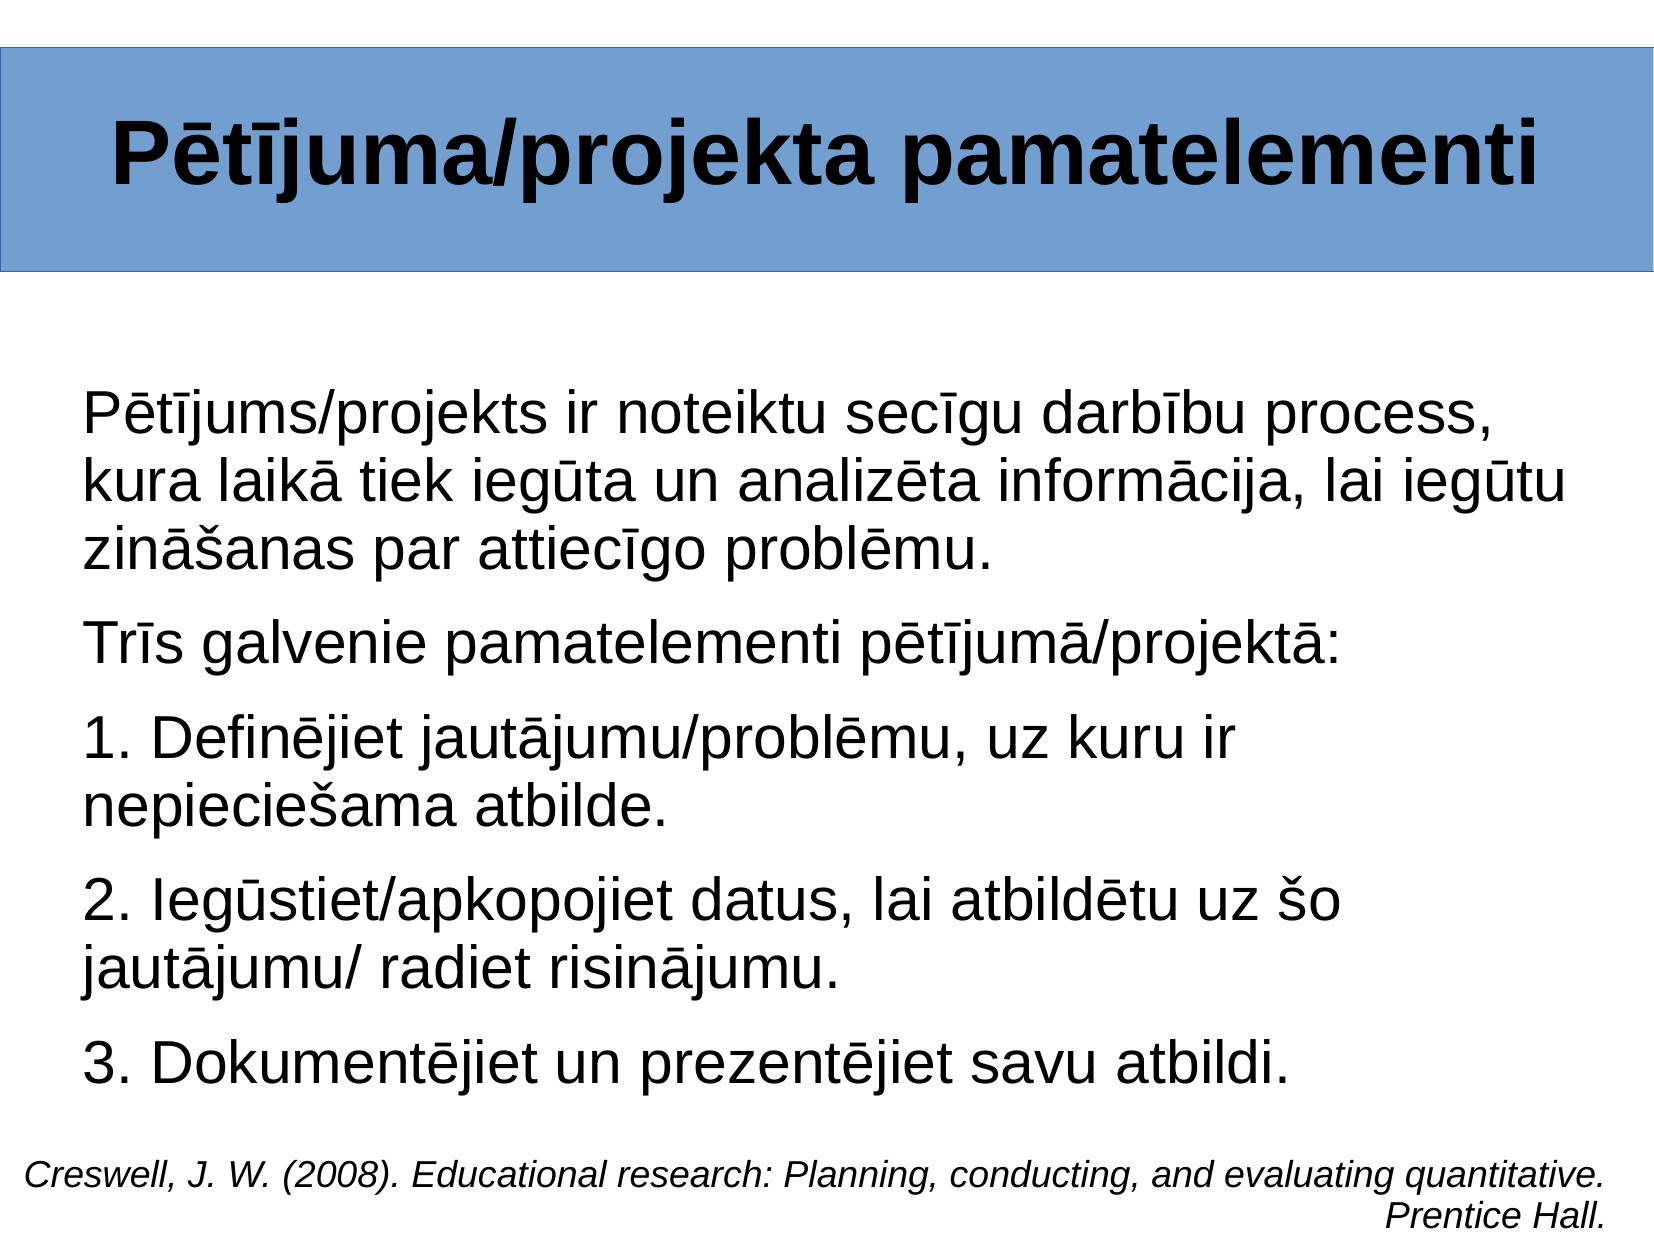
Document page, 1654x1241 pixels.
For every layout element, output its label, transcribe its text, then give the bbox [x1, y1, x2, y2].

list Pētījums/projekts ir noteiktu secīgu darbību process, kura laikā tiek iegūta un analizēta informācija, lai iegūtu zināšanas par attiecīgo problēmu. Trīs galvenie pamatelementi pētījumā/projektā: 1. Definējiet jautājumu/problēmu, uz kuru ir nepieciešama atbilde. 2. Iegūstiet/apkopojiet datus, lai atbildētu uz šo jautājumu/ radiet risinājumu. 3. Dokumentējiet un prezentējiet savu atbildi. [82, 378, 1619, 1099]
text_box Creswell, J. W. (2008). Educational research: Planning, conducting, and evaluating quantitative. Prentice Hall. [8, 1145, 1623, 1241]
title Pētījuma/projekta pamatelementi [82, 49, 1571, 257]
text_box [0, 47, 1654, 272]
